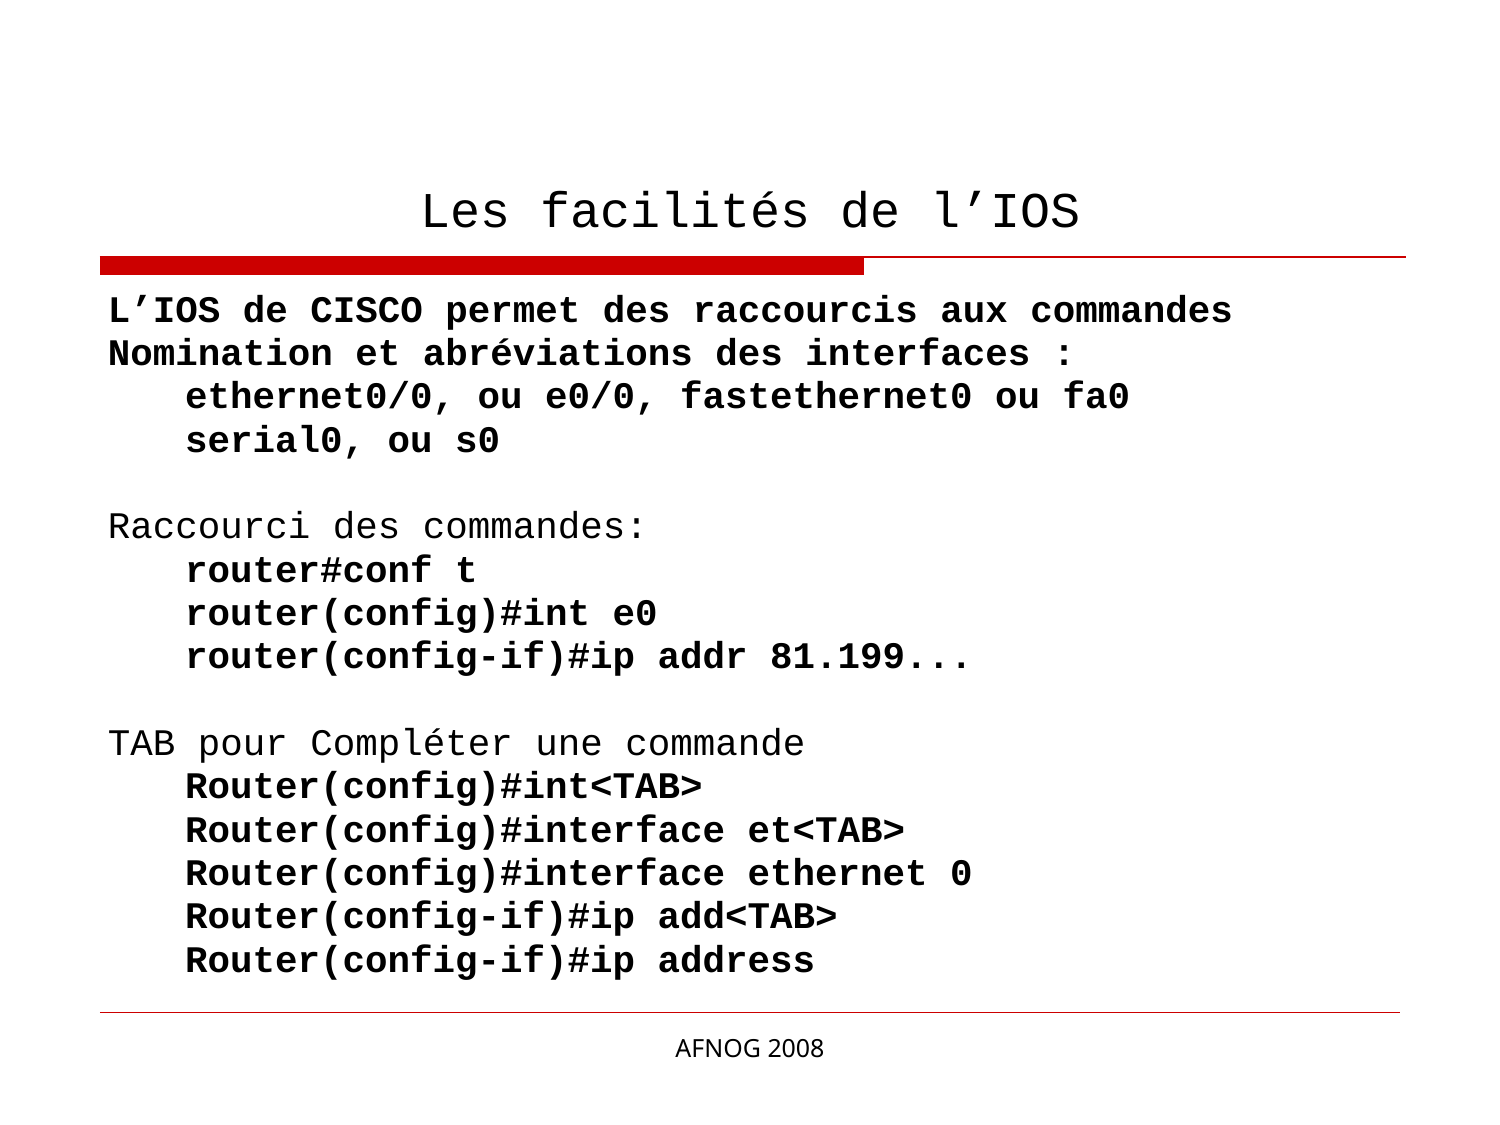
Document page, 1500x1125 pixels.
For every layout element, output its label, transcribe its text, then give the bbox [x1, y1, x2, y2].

title Les facilités de l’IOS [94, 49, 1407, 250]
list L’IOS de CISCO permet des raccourcis aux commandes Nomination et abréviations des interfaces : ethernet0/0, ou e0/0, fastethernet0 ou fa0 serial0, ou s0 Raccourci des commandes: router#conf t router(config)#int e0 router(config-if)#ip addr 81.199... TAB pour Compléter une commande Router(config)#int<TAB> Router(config)#interface et<TAB> Router(config)#interface ethernet 0 Router(config-if)#ip add<TAB> Router(config-if)#ip address [92, 287, 1406, 1018]
text_box AFNOG 2008 [512, 1024, 988, 1103]
